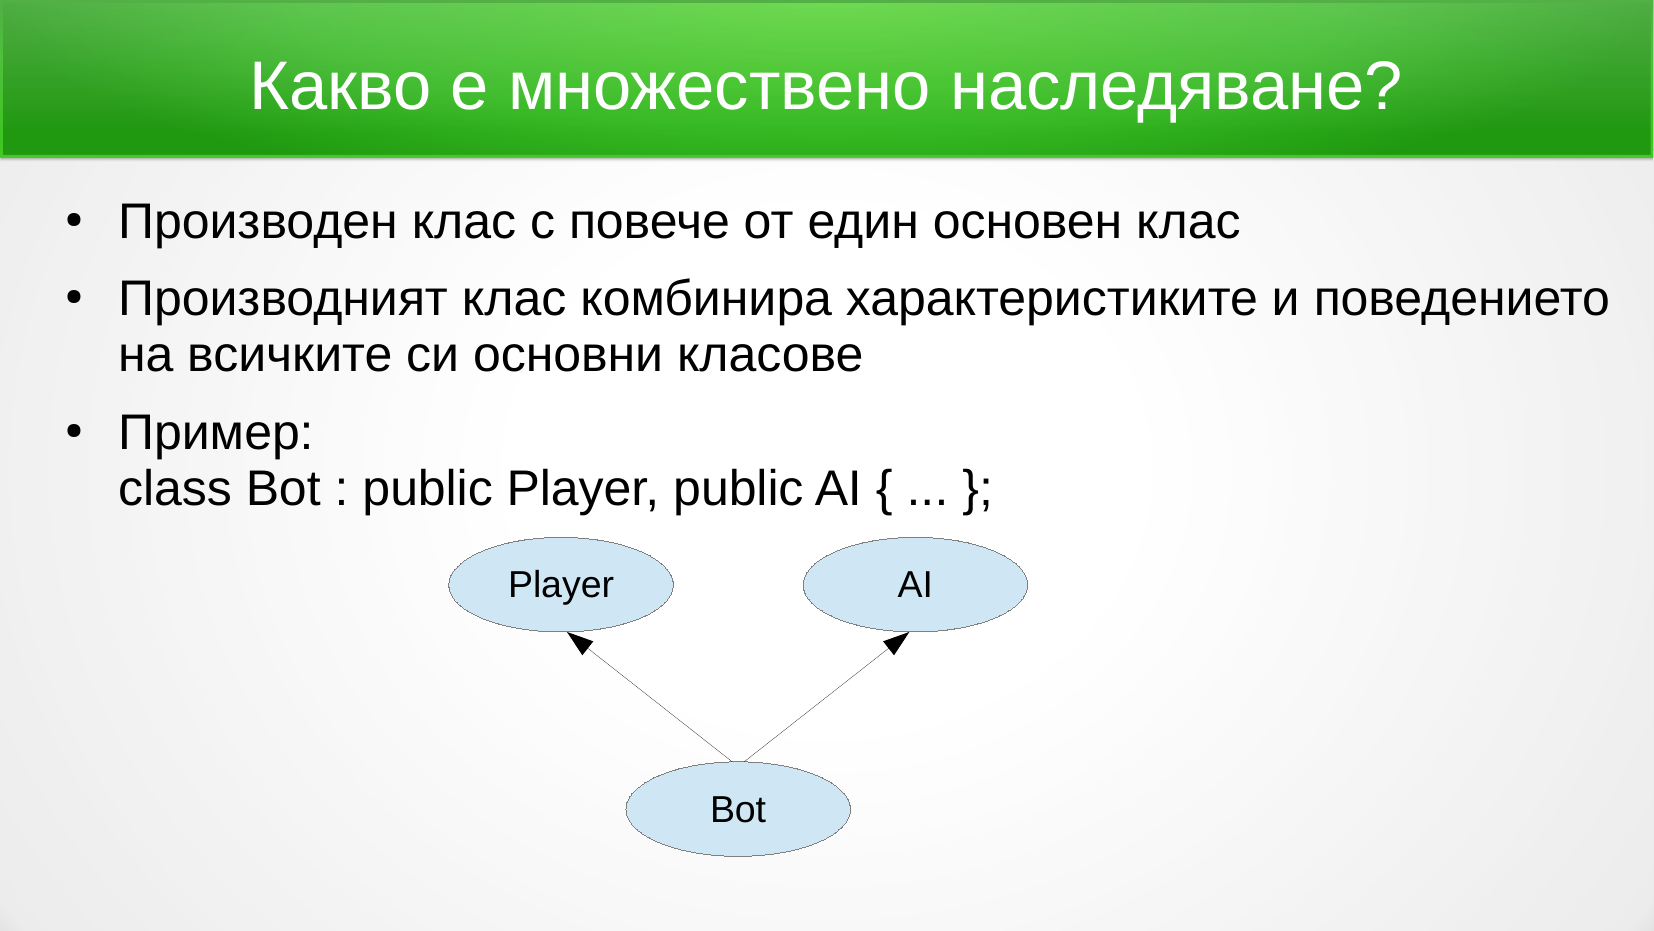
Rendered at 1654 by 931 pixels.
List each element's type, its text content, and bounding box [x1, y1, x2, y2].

title Какво е множествено наследяване? [82, 37, 1571, 135]
text_box Bot [625, 761, 851, 857]
text_box AI [803, 537, 1028, 632]
text_box Player [448, 537, 674, 632]
list Производен клас с повече от един основен клас Производният клас комбинира характеристиките и поведението на всичките си основни класове Пример: class Bot : public Player, public AI { ... }; [47, 192, 1619, 910]
